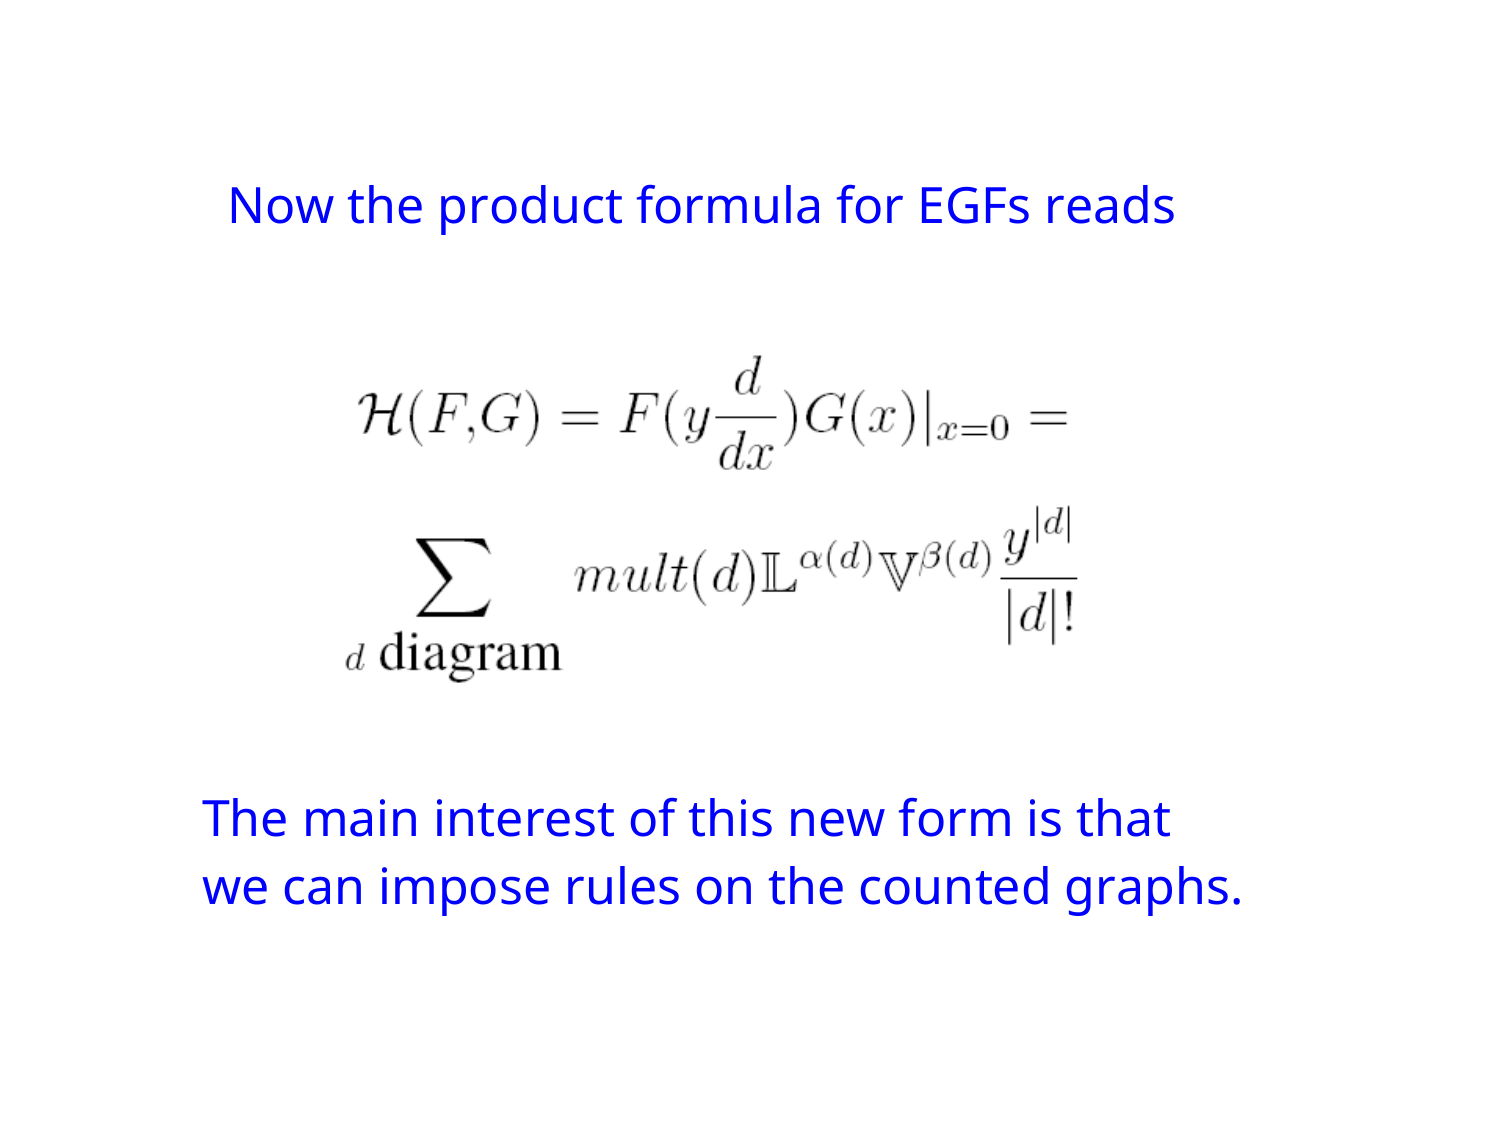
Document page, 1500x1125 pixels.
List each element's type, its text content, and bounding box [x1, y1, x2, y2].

picture [324, 337, 1101, 700]
text_box Now the product formula for EGFs reads [212, 162, 1192, 247]
text_box The main interest of this new form is that we can impose rules on the counted graphs. [187, 774, 1260, 927]
